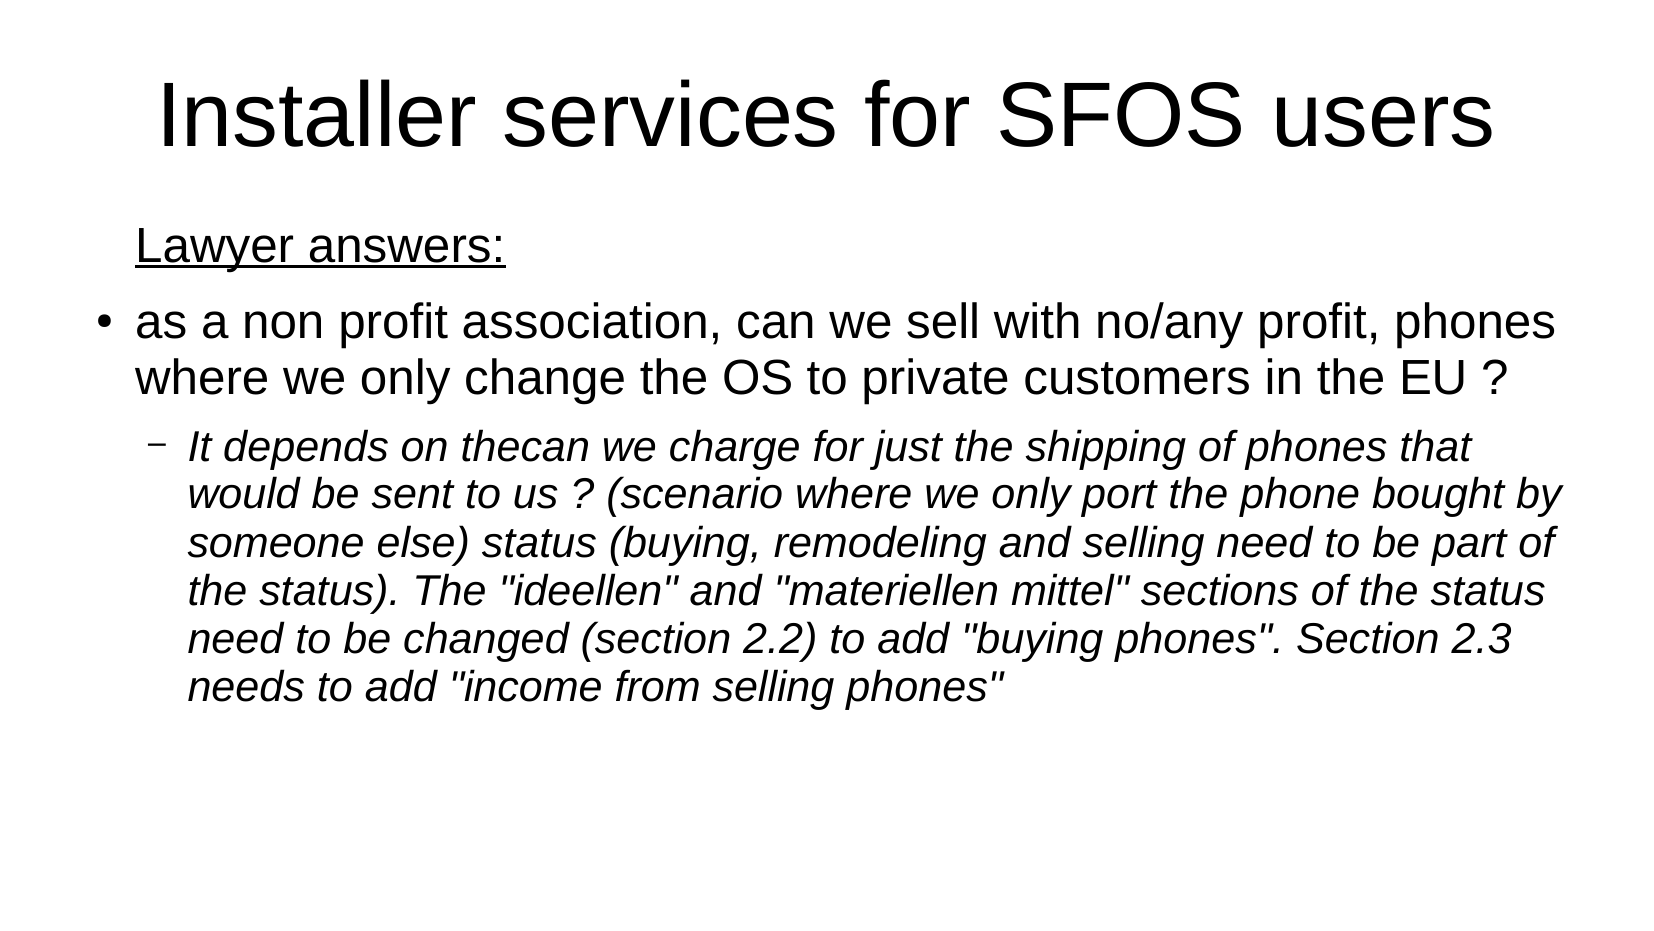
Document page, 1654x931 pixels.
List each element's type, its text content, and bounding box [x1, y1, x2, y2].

title Installer services for SFOS users [82, 37, 1571, 193]
list Lawyer answers: as a non profit association, can we sell with no/any profit, phones where we only change the OS to private customers in the EU ? It depends on thecan we charge for just the shipping of phones that would be sent to us ? (scenario where we only port the phone bought by someone else) status (buying, remodeling and selling need to be part of the status). The "ideellen" and "materiellen mittel" sections of the status need to be changed (section 2.2) to add "buying phones". Section 2.3 needs to add "income from selling phones" [82, 217, 1571, 758]
